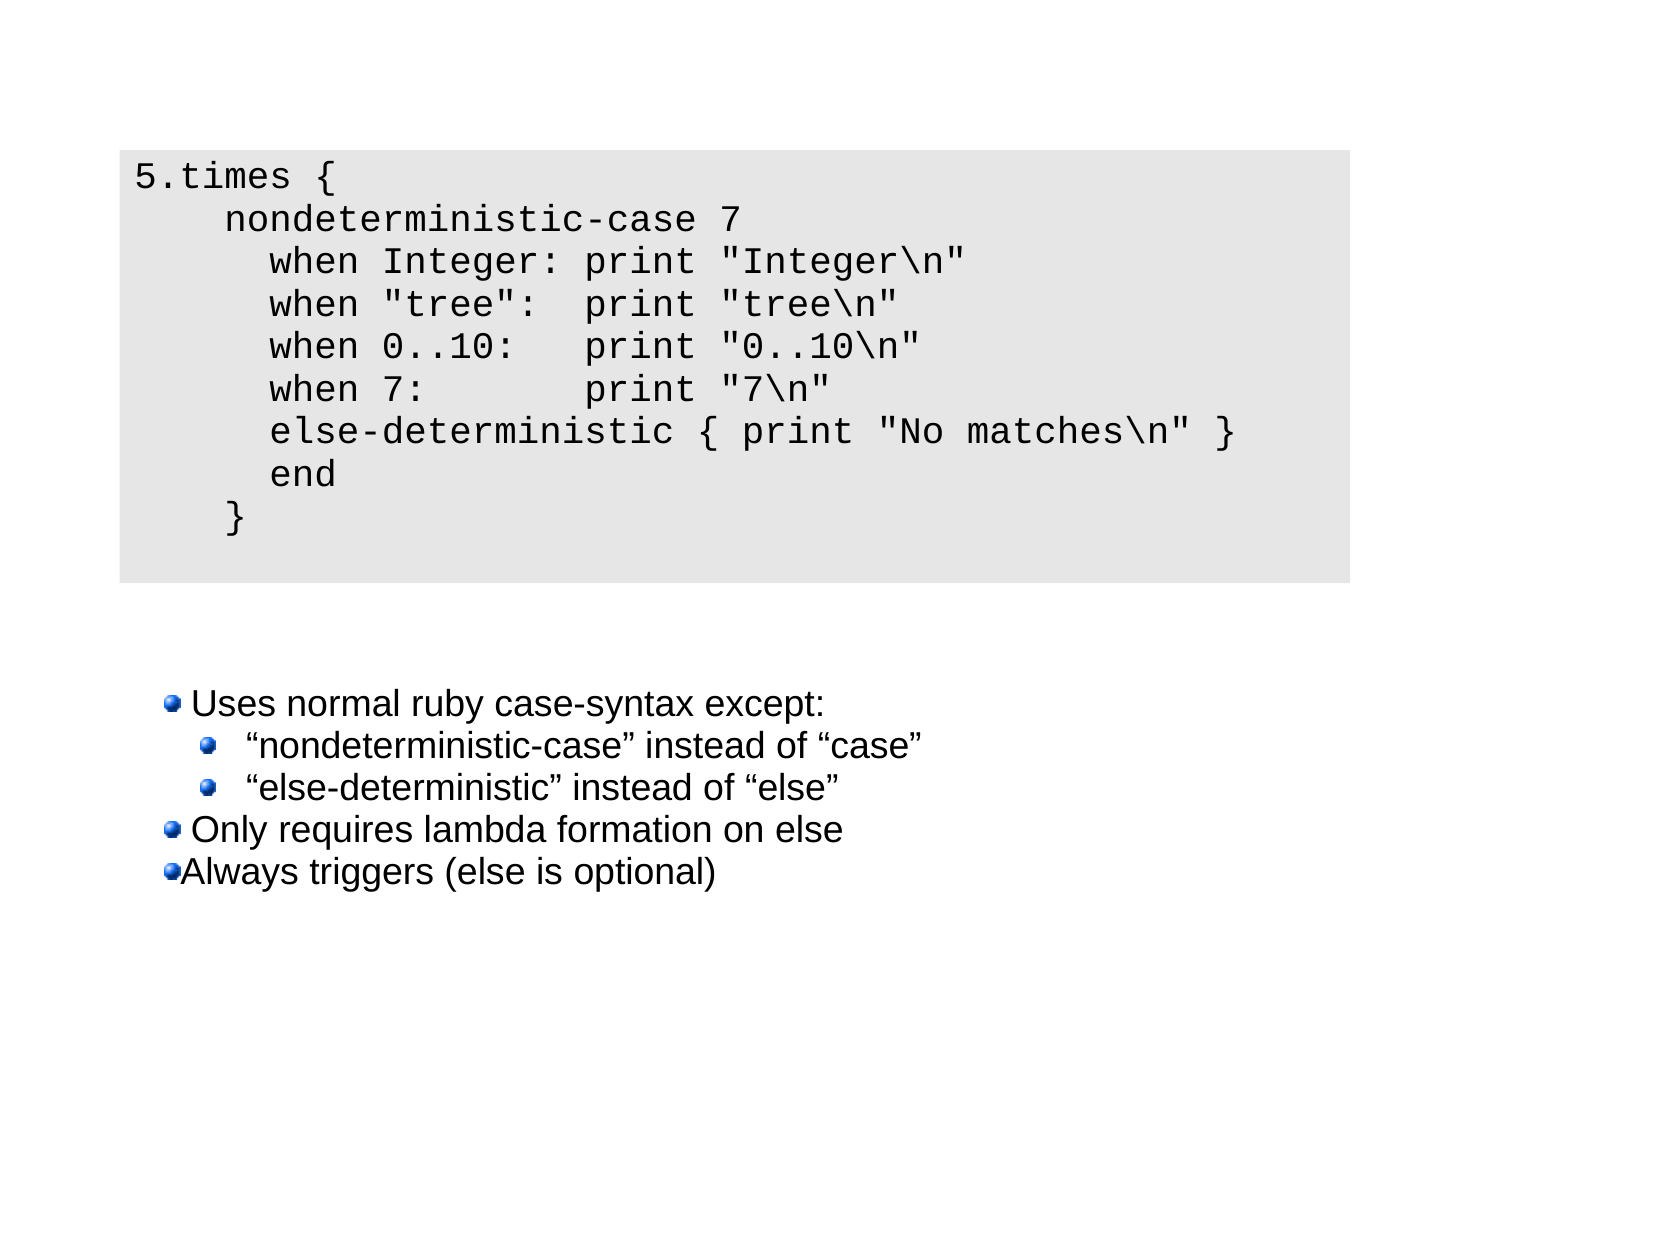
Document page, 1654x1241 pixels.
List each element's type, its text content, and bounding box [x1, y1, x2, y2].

text_box Uses normal ruby case-syntax except: “nondeterministic-case” instead of “case” “else-deterministic” instead of “else” Only requires lambda formation on else Always triggers (else is optional) [150, 675, 939, 900]
text_box 5.times { nondeterministic-case 7 when Integer: print "Integer\n" when "tree": print "tree\n" when 0..10: print "0..10\n" when 7: print "7\n" else-deterministic { print "No matches\n" } end } [119, 150, 1351, 584]
